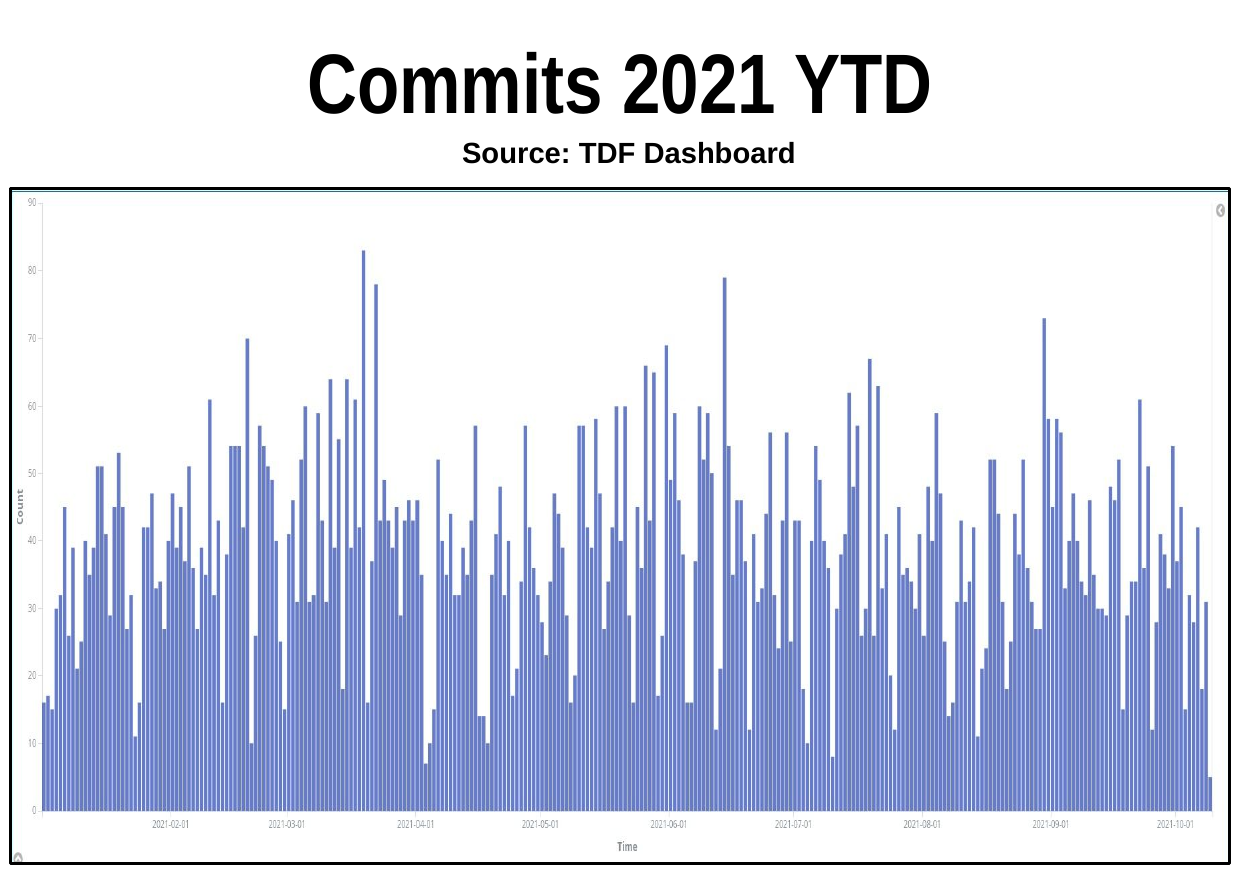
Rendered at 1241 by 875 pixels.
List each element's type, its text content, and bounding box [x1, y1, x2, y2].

picture [11, 190, 1229, 863]
text_box Source: TDF Dashboard [447, 130, 812, 184]
title Commits 2021 YTD [11, 12, 1229, 155]
